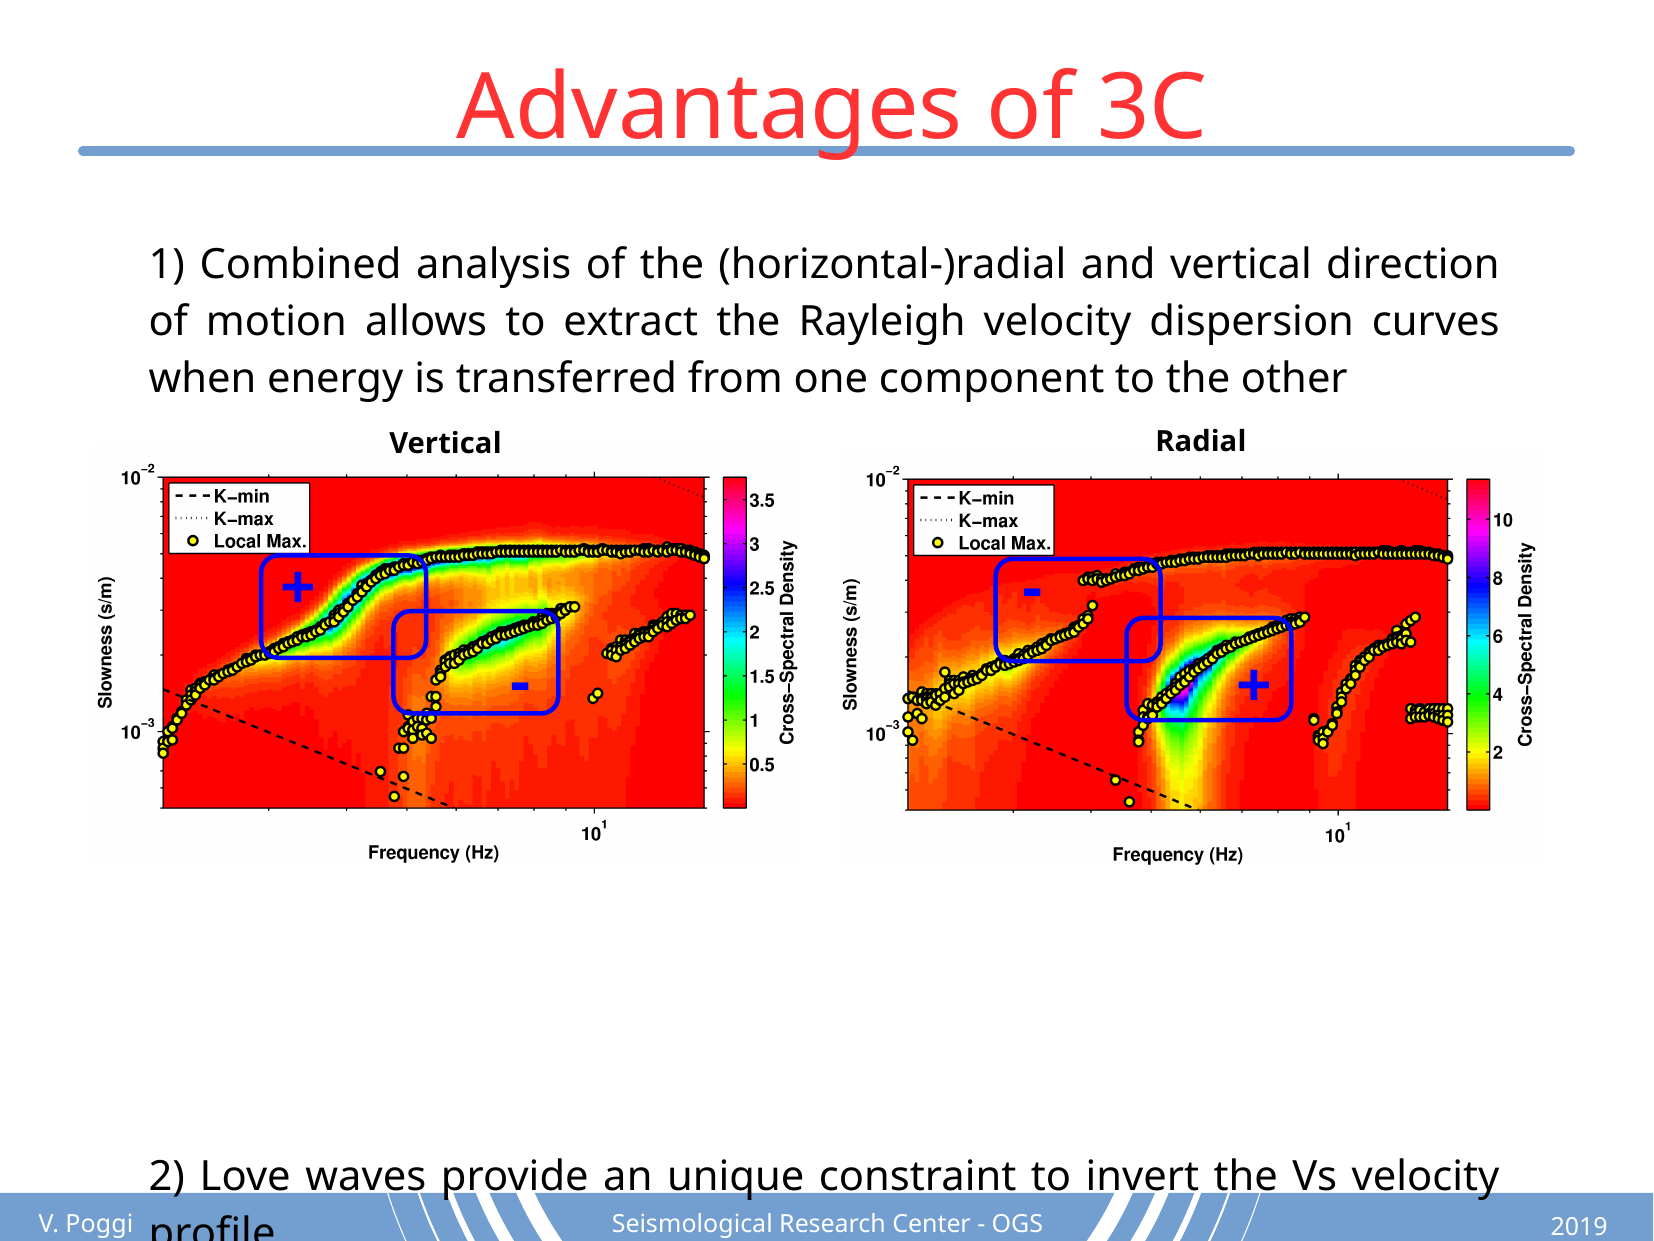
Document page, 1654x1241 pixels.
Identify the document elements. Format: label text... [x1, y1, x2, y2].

text_box 1) Combined analysis of the (horizontal-)radial and vertical direction of motion allows to extract the Rayleigh velocity dispersion curves when energy is transferred from one component to the other 2) Love waves provide an unique constraint to invert the Vs velocity profile. [133, 226, 1516, 1074]
text_box - [483, 629, 559, 726]
picture [92, 444, 803, 865]
picture [837, 446, 1543, 867]
text_box + [1216, 633, 1292, 730]
text_box + [261, 535, 336, 632]
text_box Advantages of 3C [90, 33, 1576, 155]
text_box Vertical [361, 415, 530, 469]
text_box Radial [1116, 412, 1286, 466]
text_box - [995, 535, 1071, 632]
